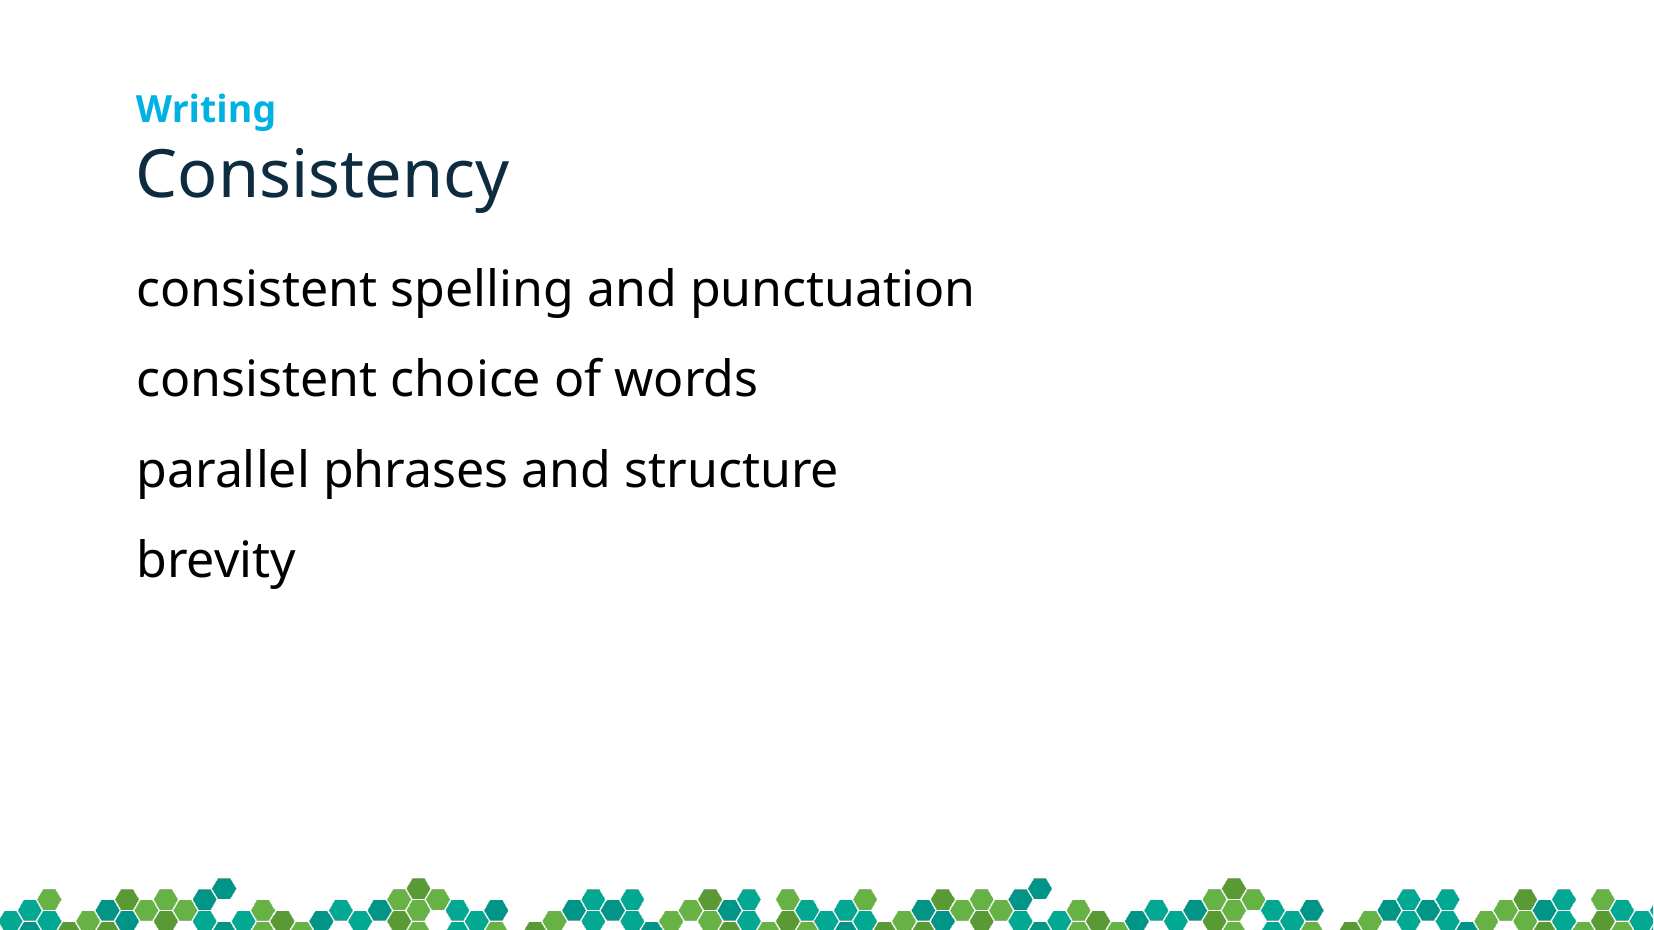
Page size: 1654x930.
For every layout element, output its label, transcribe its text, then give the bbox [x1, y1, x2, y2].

title Writing Consistency [135, 72, 1594, 228]
picture [0, 870, 1654, 930]
list consistent spelling and punctuation consistent choice of words parallel phrases and structure brevity [136, 252, 1595, 793]
